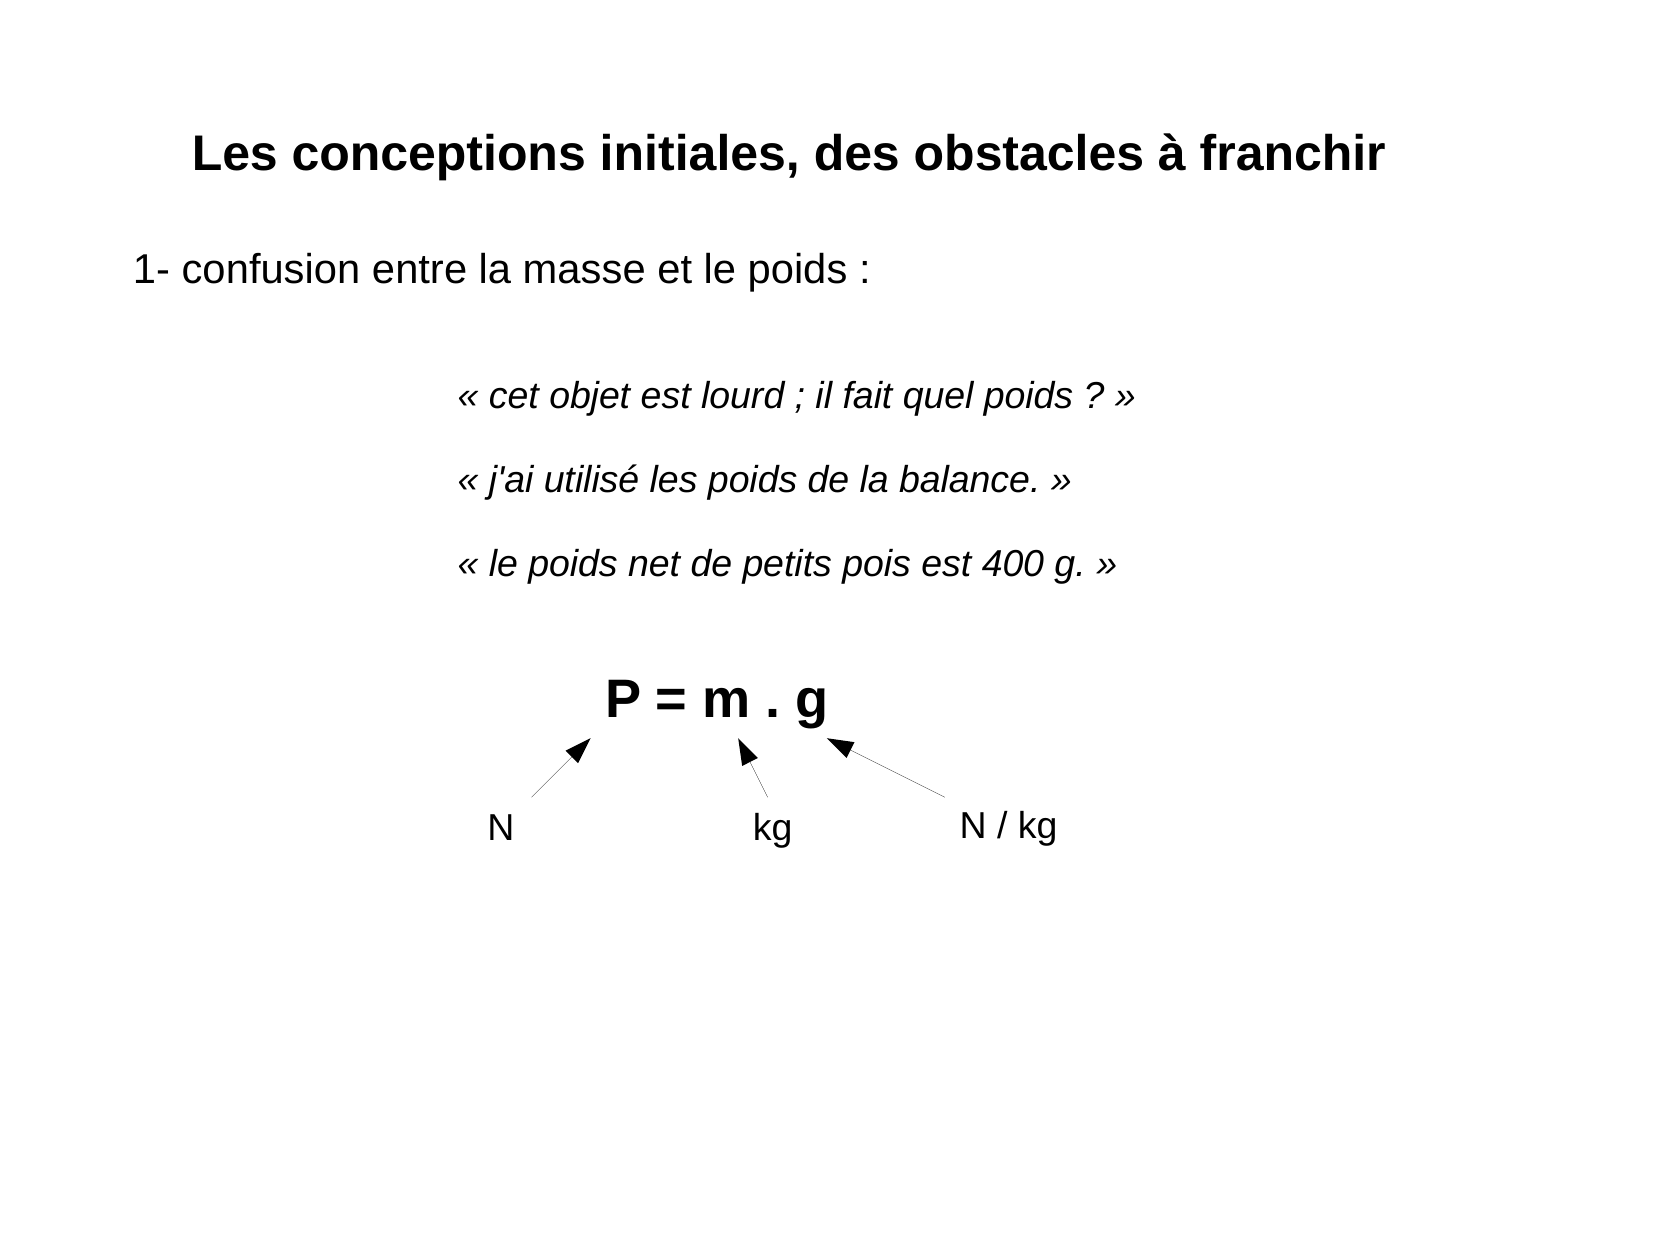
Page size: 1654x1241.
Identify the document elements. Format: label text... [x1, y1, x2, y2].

text_box P = m . g [590, 661, 1241, 737]
text_box « cet objet est lourd ; il fait quel poids ? » « j'ai utilisé les poids de la balance. » « le poids net de petits pois est 400 g. » [442, 366, 1270, 592]
text_box Les conceptions initiales, des obstacles à franchir [177, 118, 1506, 190]
text_box 1- confusion entre la masse et le poids : [118, 238, 1565, 343]
text_box N [472, 799, 532, 857]
text_box kg [738, 799, 857, 857]
text_box N / kg [944, 797, 1211, 855]
